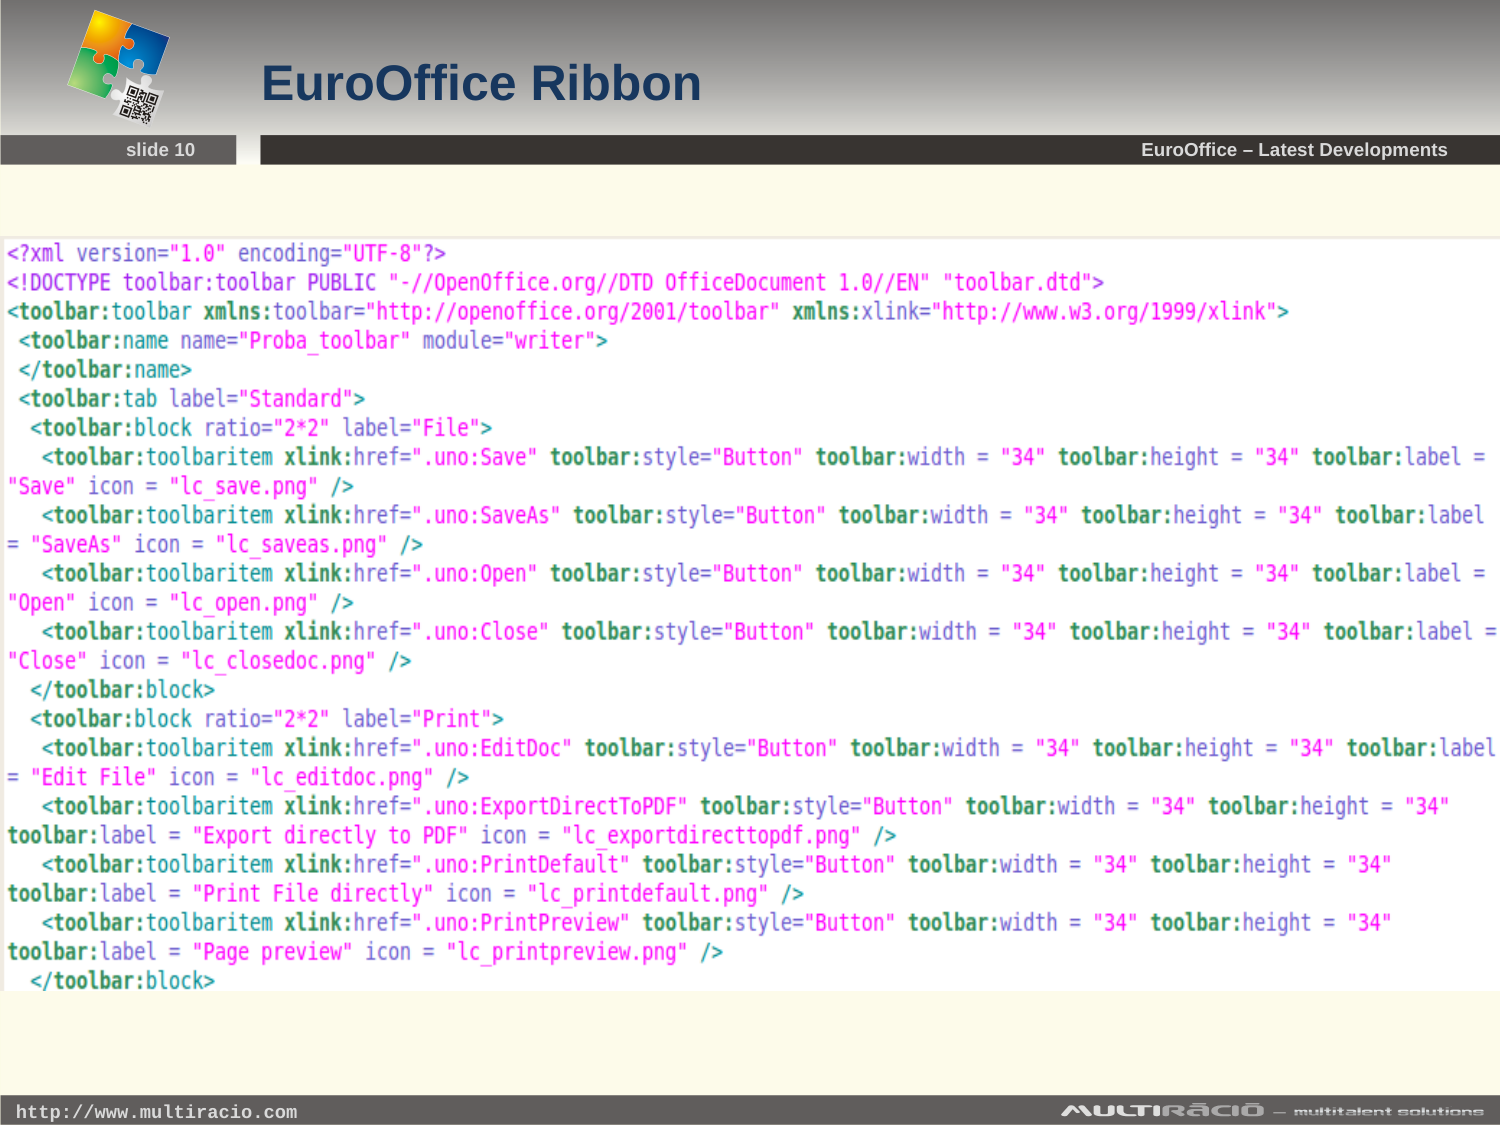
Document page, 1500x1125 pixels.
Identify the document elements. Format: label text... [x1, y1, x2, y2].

text_box EuroOffice – Latest Developments [304, 137, 1468, 161]
text_box slide <number> [58, 137, 211, 161]
picture [0, 0, 1500, 1125]
title EuroOffice Ribbon [246, 35, 1397, 111]
